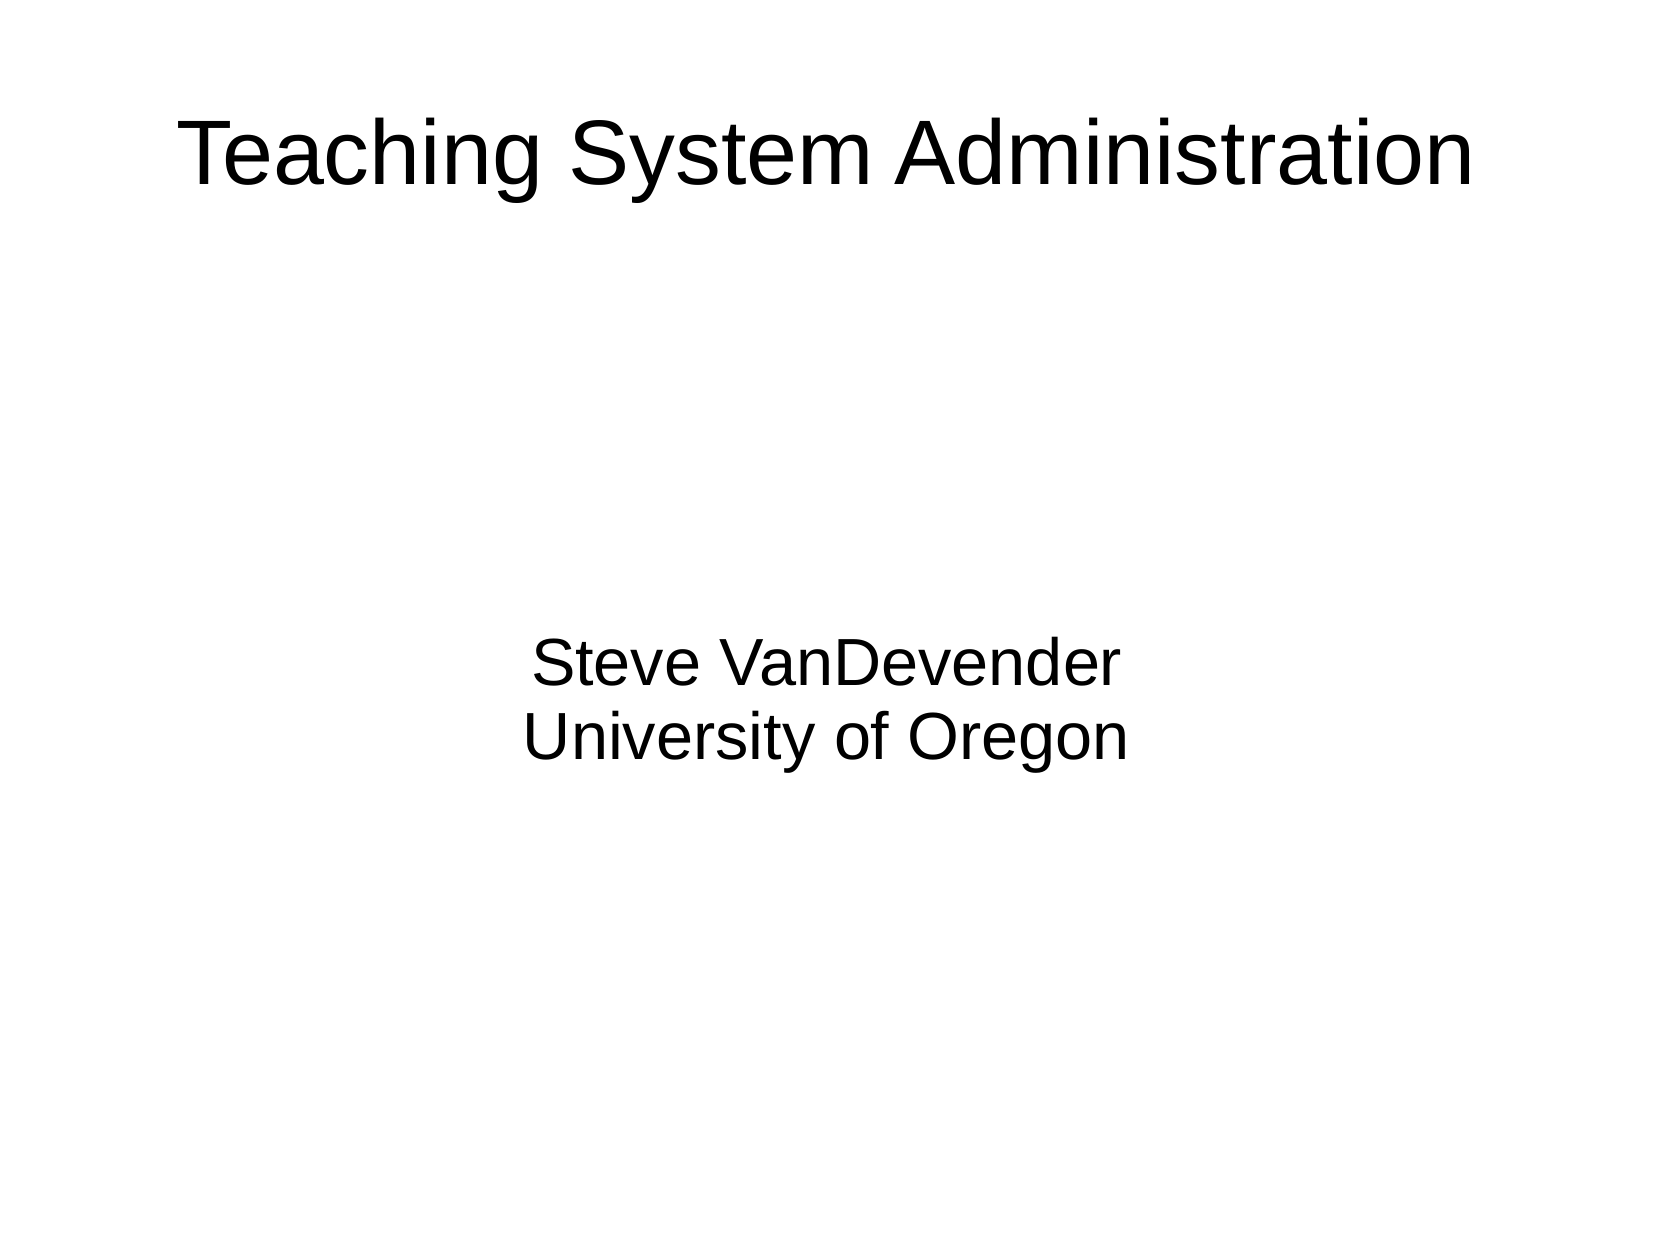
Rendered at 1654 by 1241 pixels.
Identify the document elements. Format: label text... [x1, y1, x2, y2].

title Teaching System Administration [82, 56, 1571, 250]
subtitle Steve VanDevender University of Oregon [82, 297, 1571, 1102]
